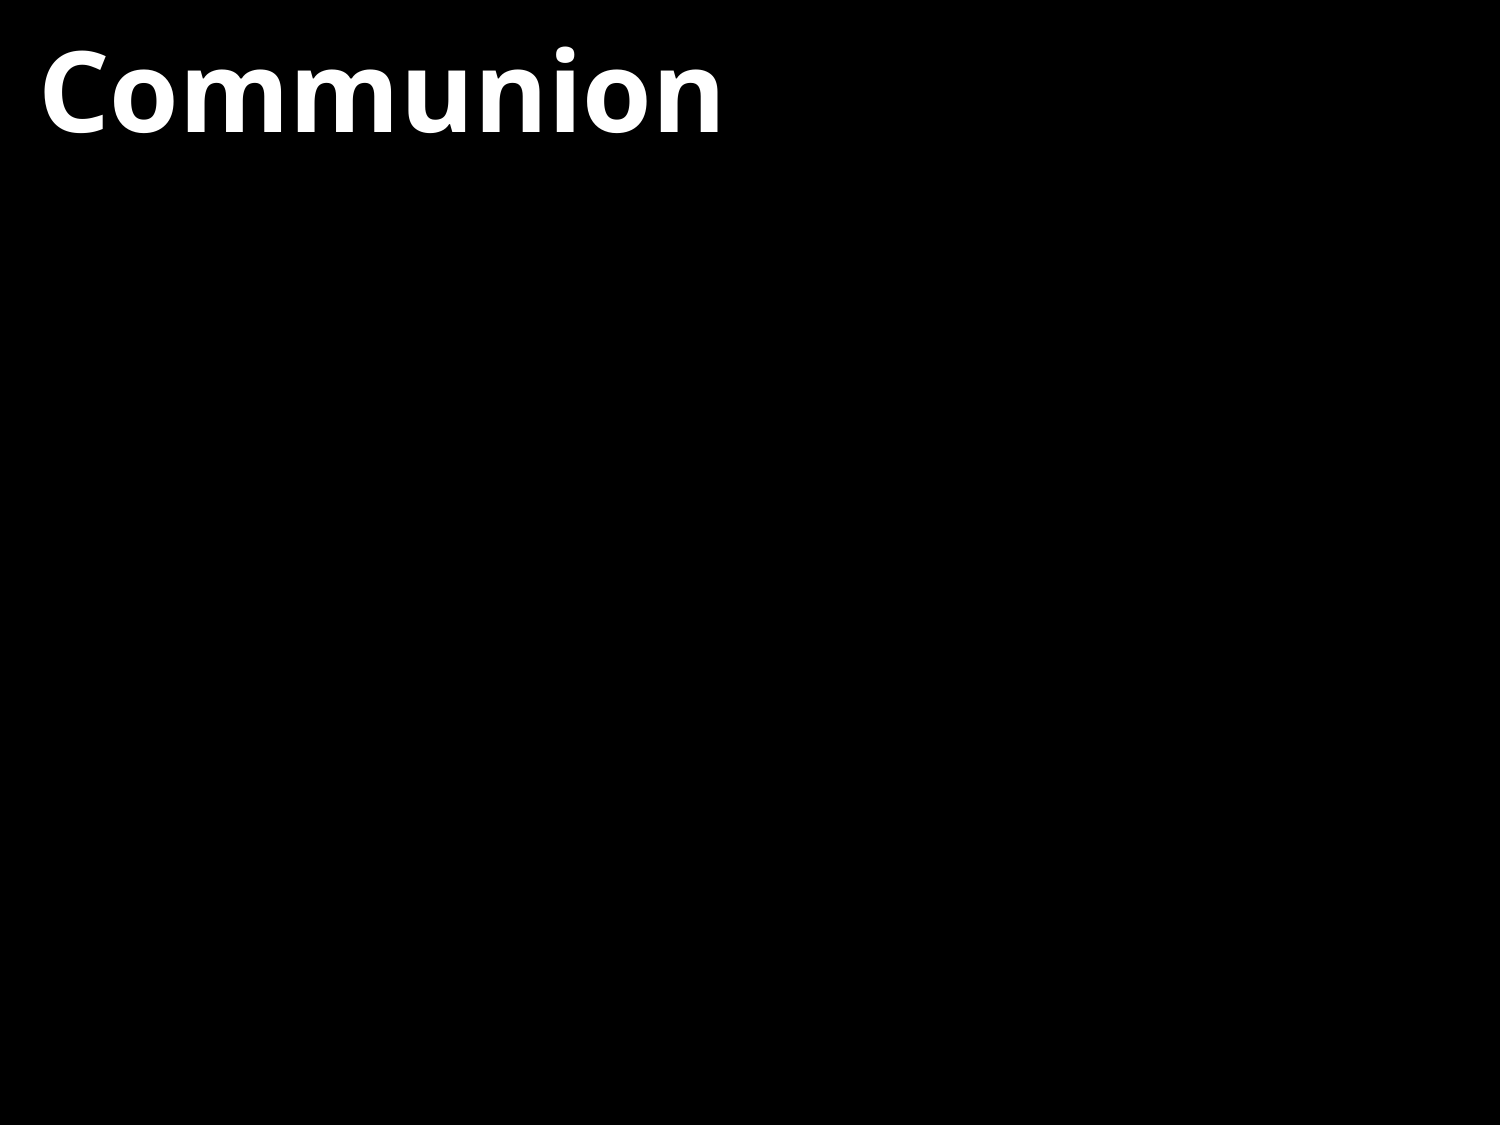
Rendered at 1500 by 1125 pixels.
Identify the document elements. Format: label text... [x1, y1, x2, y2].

list Communion [23, 11, 1477, 1111]
